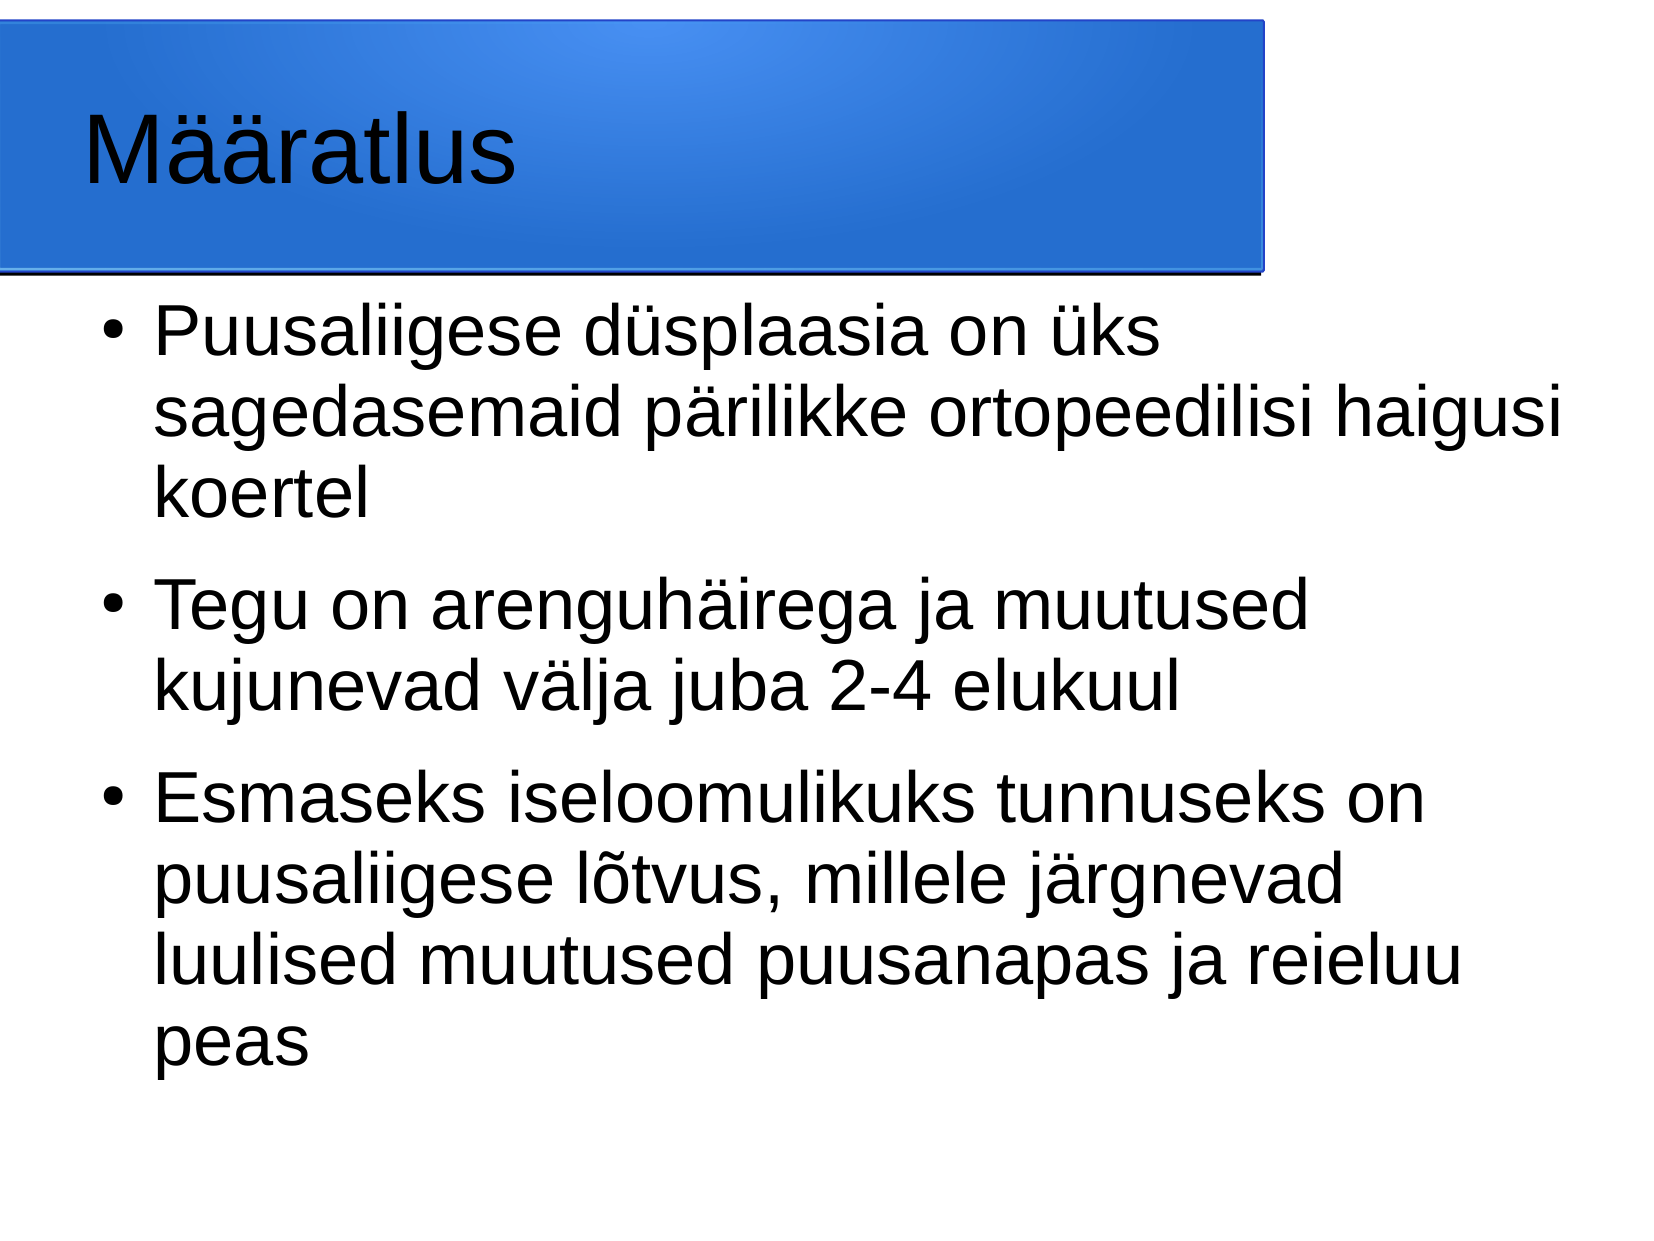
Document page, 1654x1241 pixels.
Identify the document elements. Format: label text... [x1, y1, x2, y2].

list Puusaliigese düsplaasia on üks sagedasemaid pärilikke ortopeedilisi haigusi koertel Tegu on arenguhäirega ja muutused kujunevad välja juba 2-4 elukuul Esmaseks iseloomulikuks tunnuseks on puusaliigese lõtvus, millele järgnevad luulised muutused puusanapas ja reieluu peas [82, 290, 1571, 1194]
title Määratlus [82, 47, 1235, 252]
